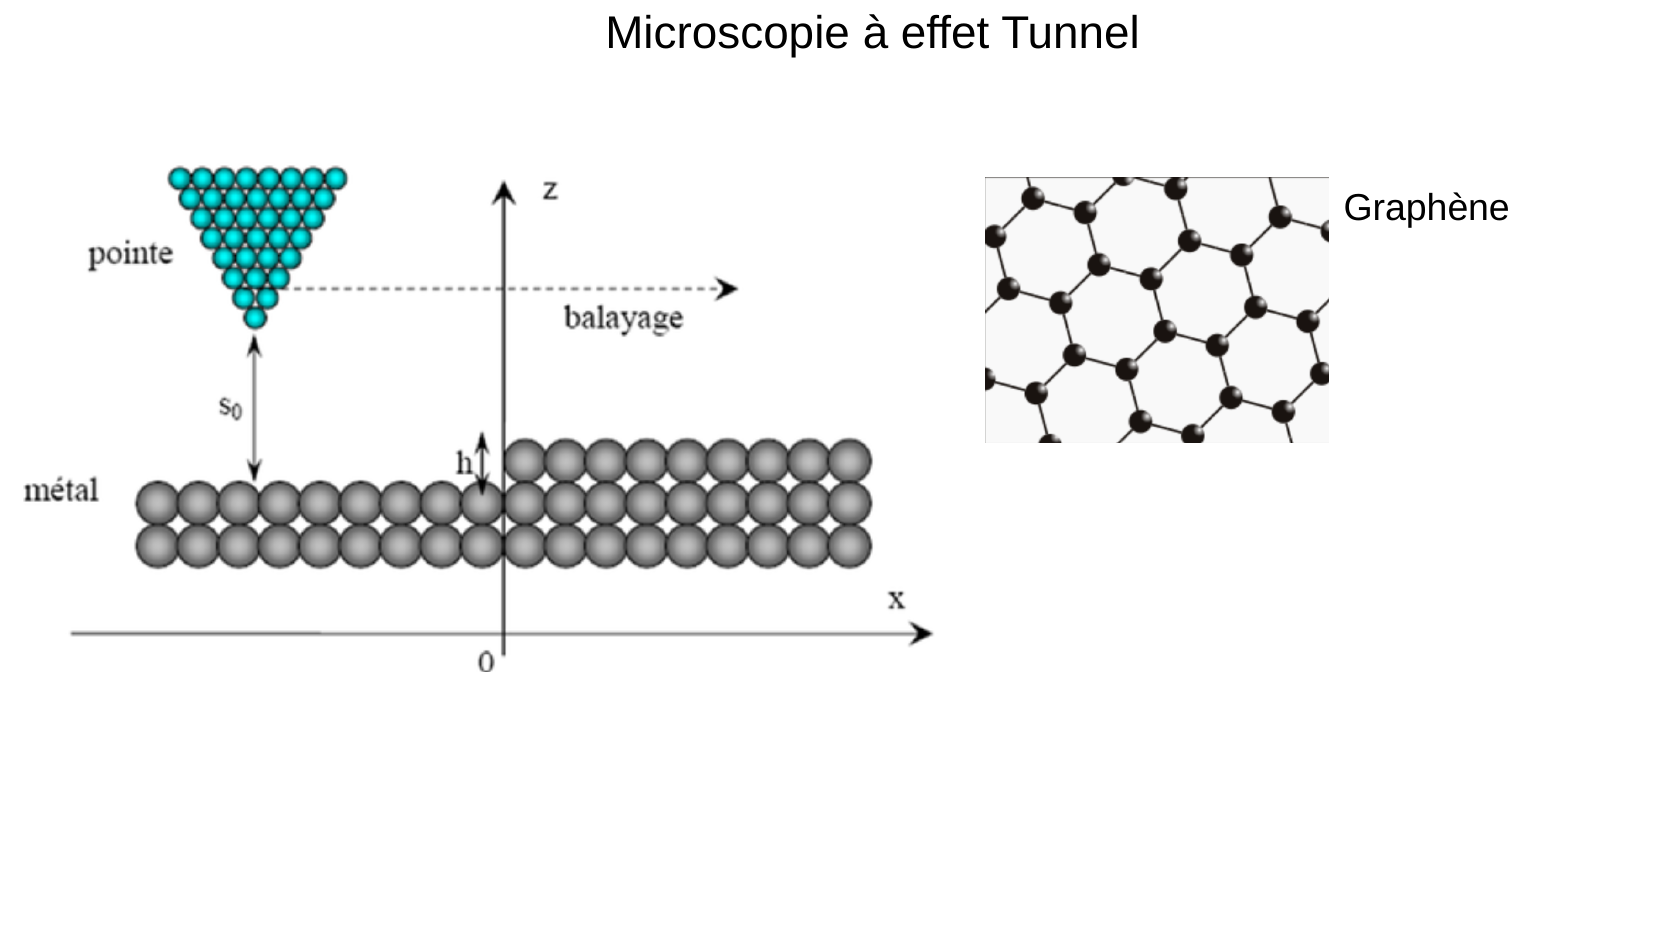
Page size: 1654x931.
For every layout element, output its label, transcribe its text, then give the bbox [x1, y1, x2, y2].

text_box Graphène [1328, 179, 1595, 237]
picture [985, 177, 1329, 443]
text_box Microscopie à effet Tunnel [590, 0, 1182, 141]
picture [20, 147, 945, 681]
